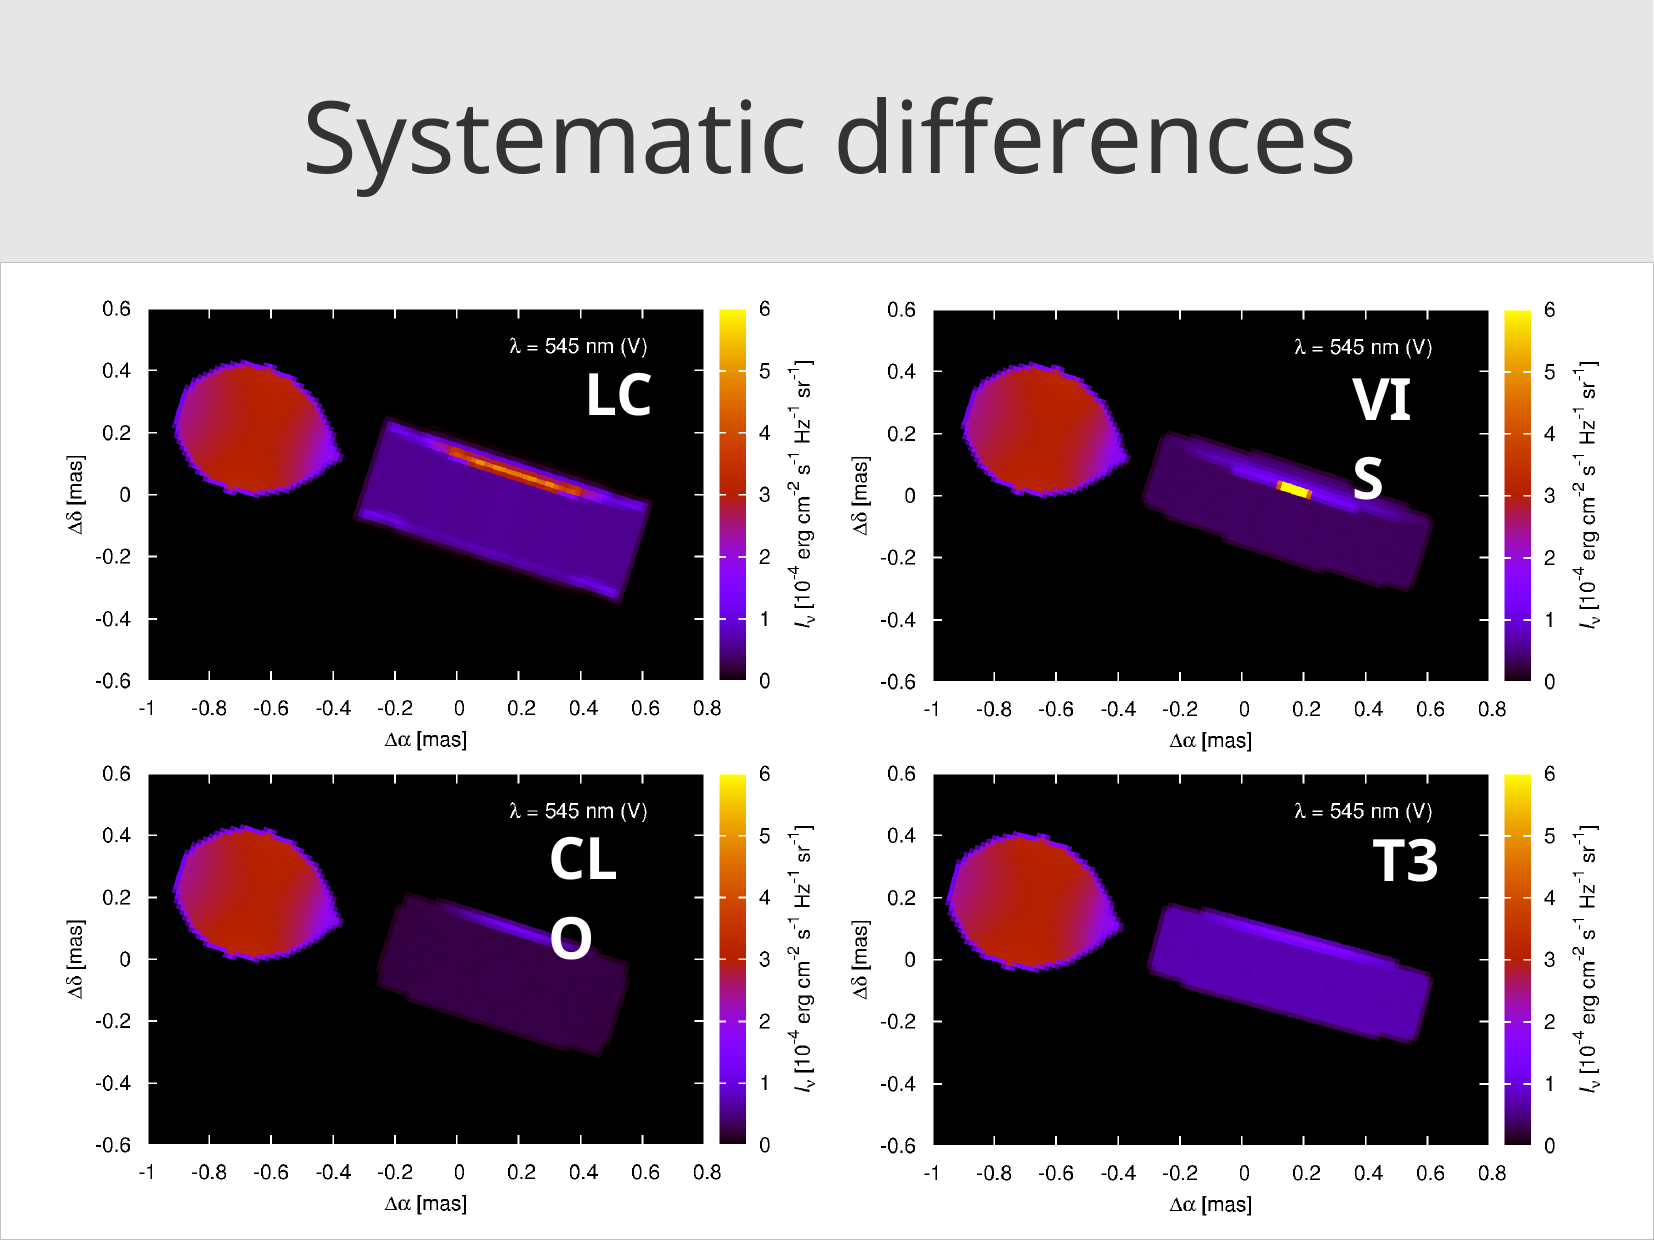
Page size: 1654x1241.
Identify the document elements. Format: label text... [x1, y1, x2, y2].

text_box VIS [1337, 350, 1458, 439]
picture [849, 763, 1600, 1216]
text_box T3 [1357, 811, 1463, 900]
text_box LC [570, 346, 676, 435]
picture [64, 298, 815, 751]
picture [849, 299, 1600, 752]
text_box CLO [533, 810, 669, 901]
picture [64, 763, 815, 1216]
title Systematic differences [124, 31, 1537, 239]
